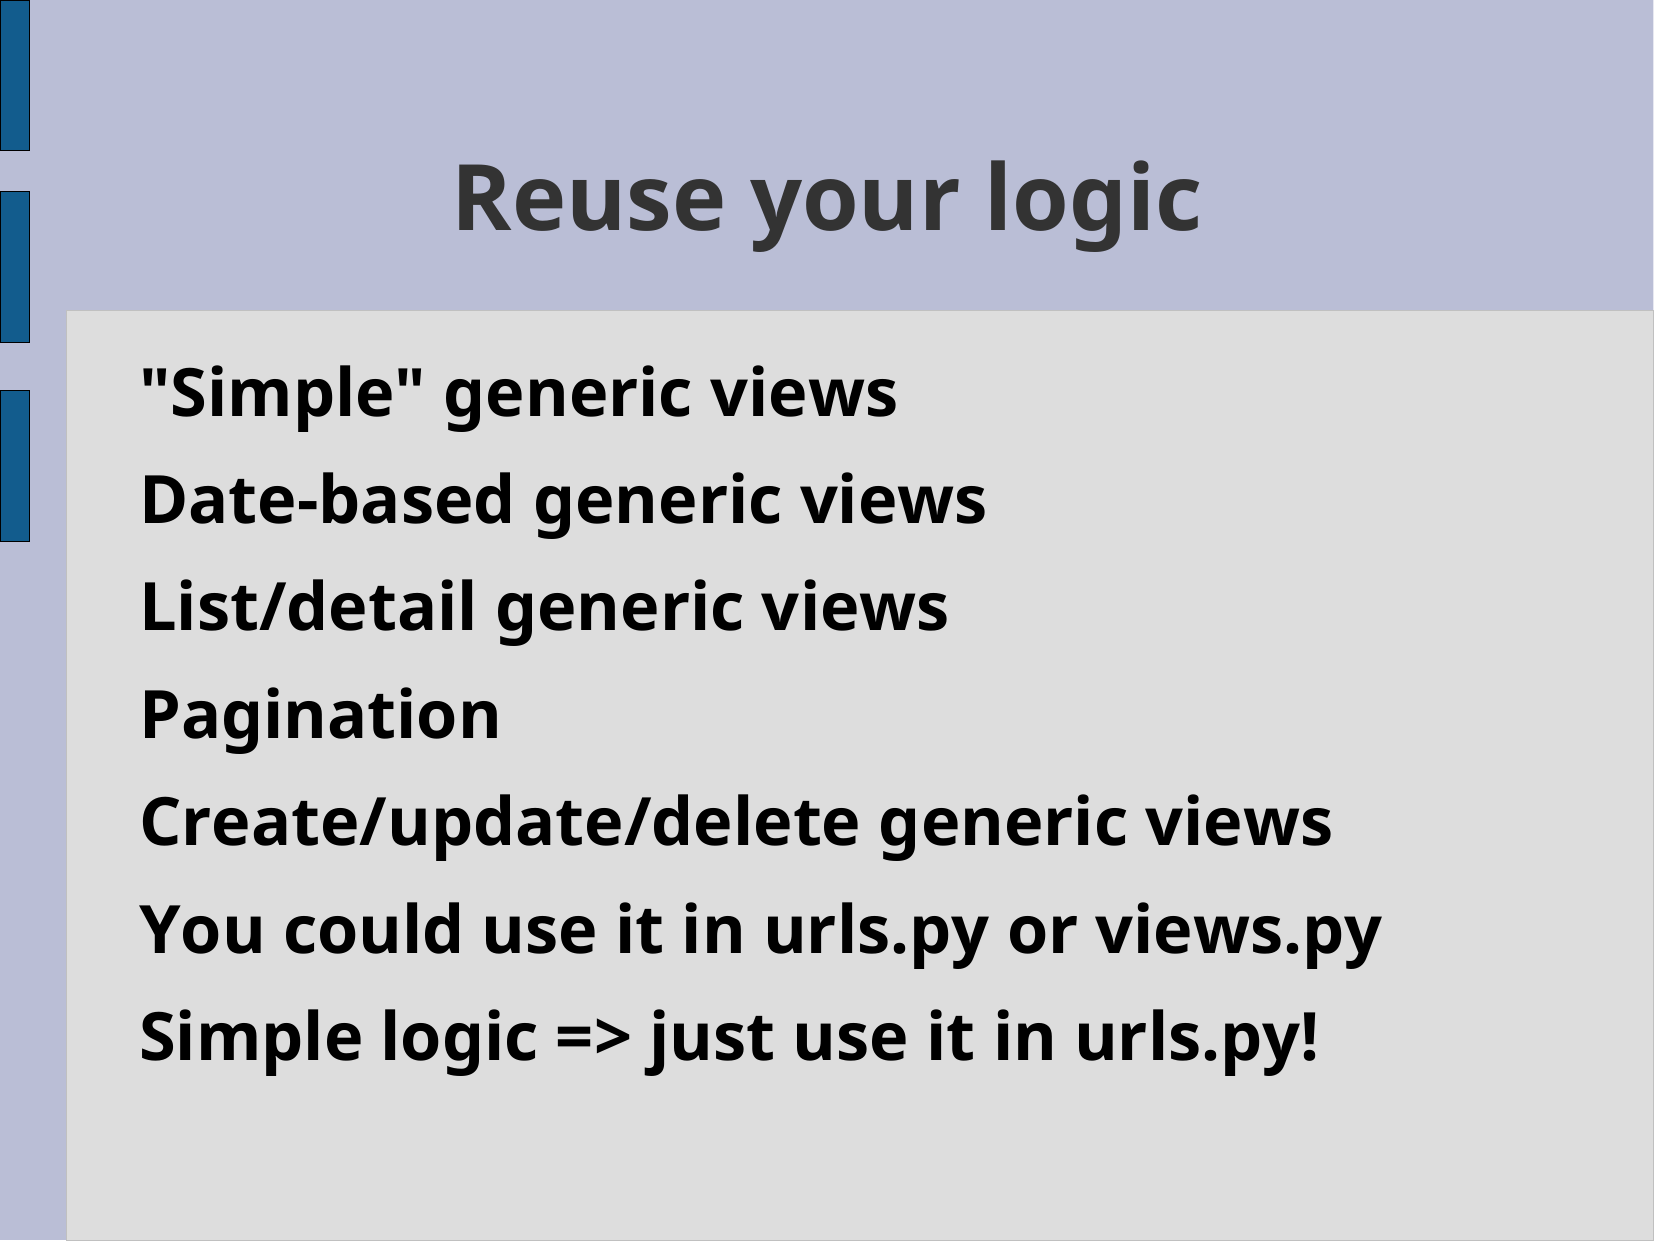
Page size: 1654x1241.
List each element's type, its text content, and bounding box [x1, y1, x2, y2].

title Reuse your logic [121, 98, 1534, 291]
list "Simple" generic views Date-based generic views List/detail generic views Pagination Create/update/delete generic views You could use it in urls.py or views.py Simple logic => just use it in urls.py! [121, 344, 1534, 1112]
